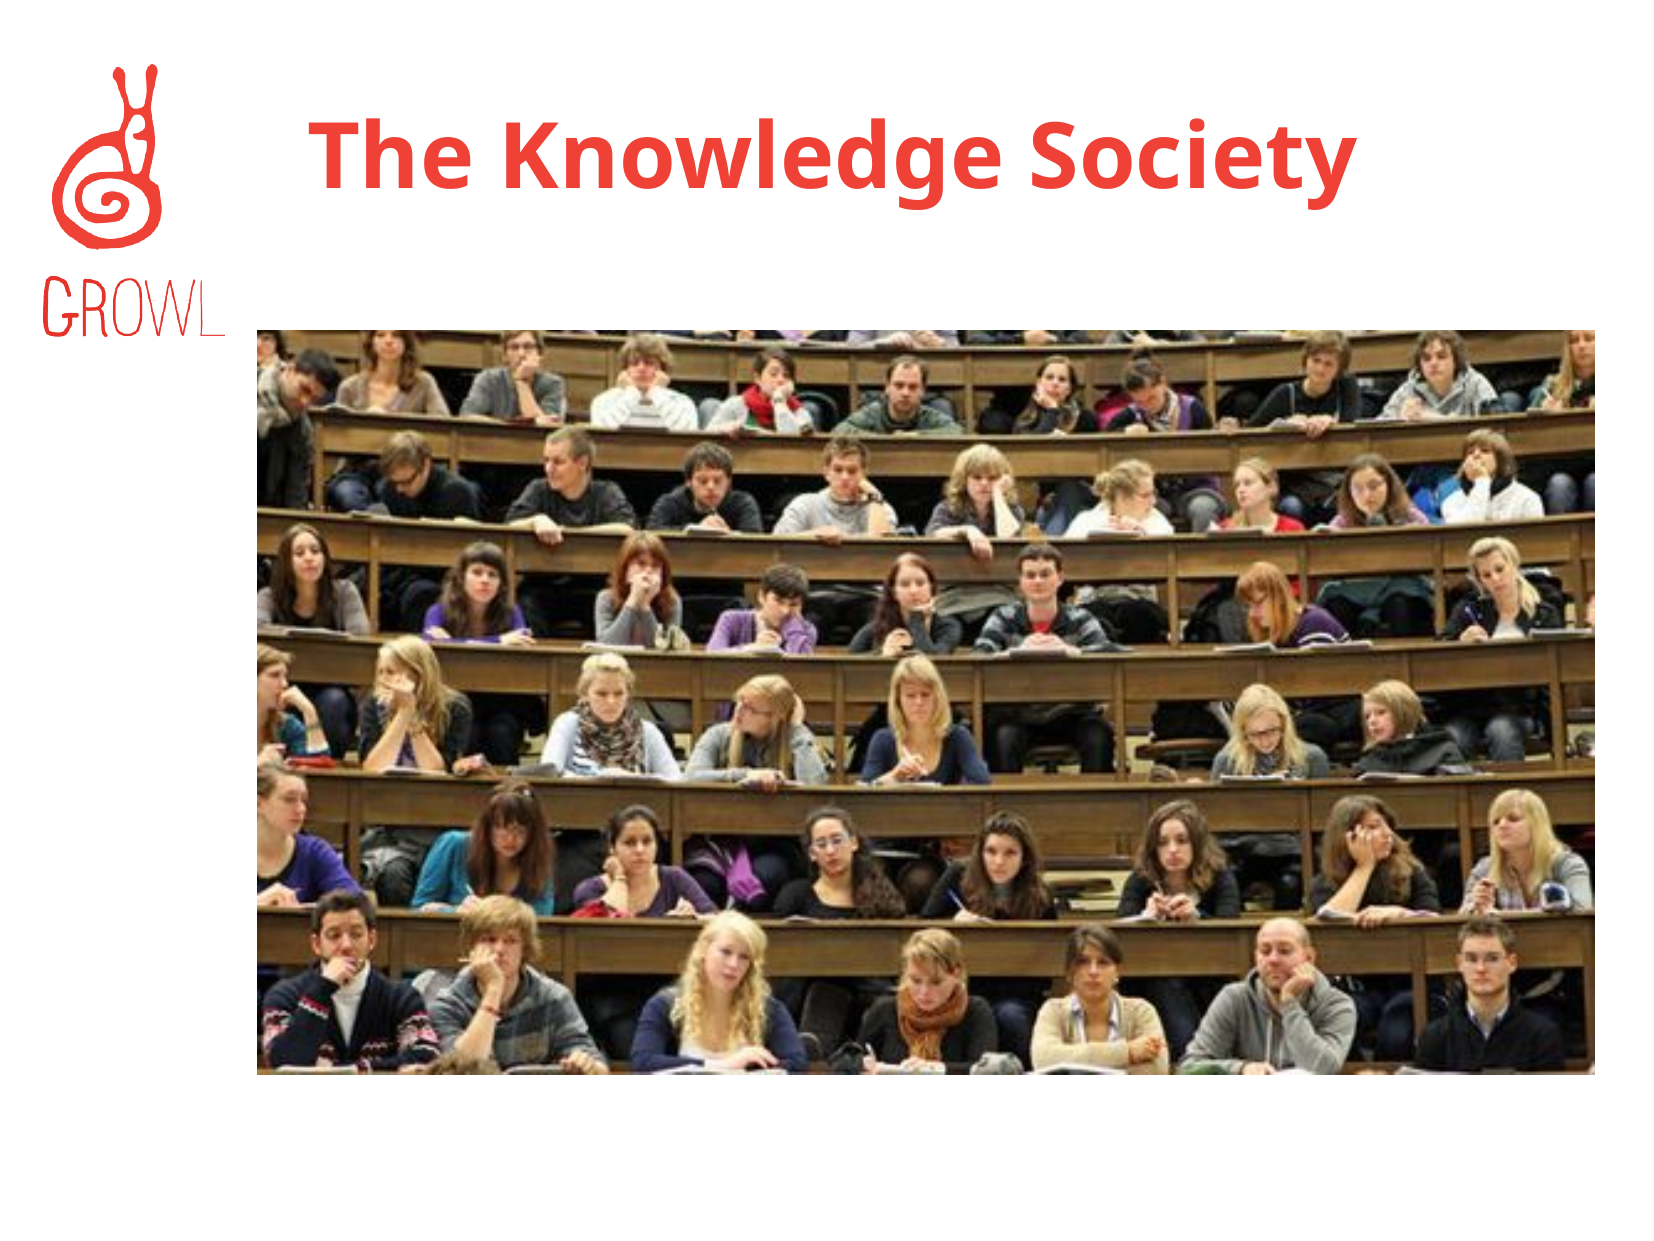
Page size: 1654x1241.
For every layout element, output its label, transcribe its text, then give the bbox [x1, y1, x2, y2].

picture [257, 330, 1595, 1075]
picture [43, 64, 225, 337]
title The Knowledge Society [307, 49, 1571, 257]
